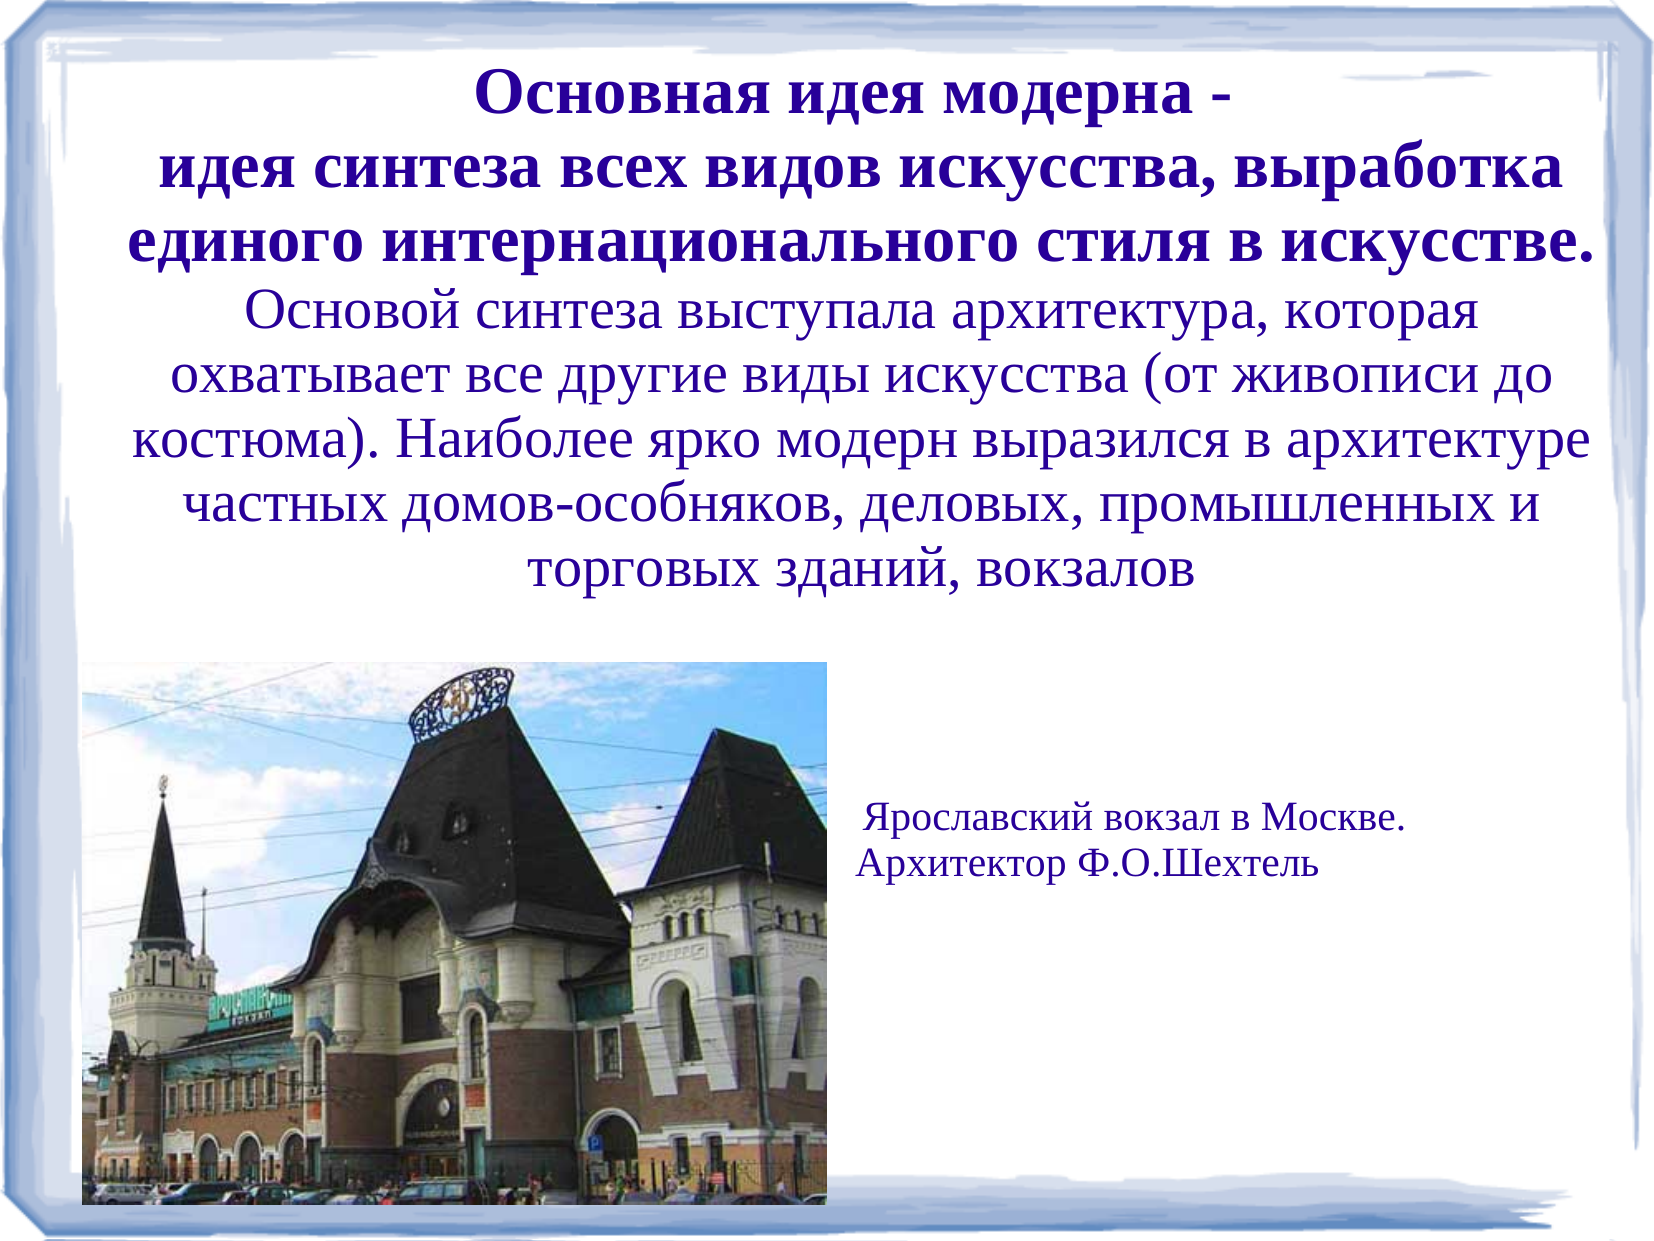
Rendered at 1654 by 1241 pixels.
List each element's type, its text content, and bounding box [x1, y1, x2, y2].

picture [0, 0, 1654, 1241]
title Основная идея модерна - идея синтеза всех видов искусства, выработка единого интернационального стиля в искусстве. Основой синтеза выступала архитектура, которая охватывает все другие виды искусства (от живописи до костюма). Наиболее ярко модерн выразился в архитектуре частных домов-особняков, деловых, промышленных и торговых зданий, вокзалов Ярославский вокзал в Москве. Архитектор Ф.О.Шехтель [118, 0, 1607, 890]
